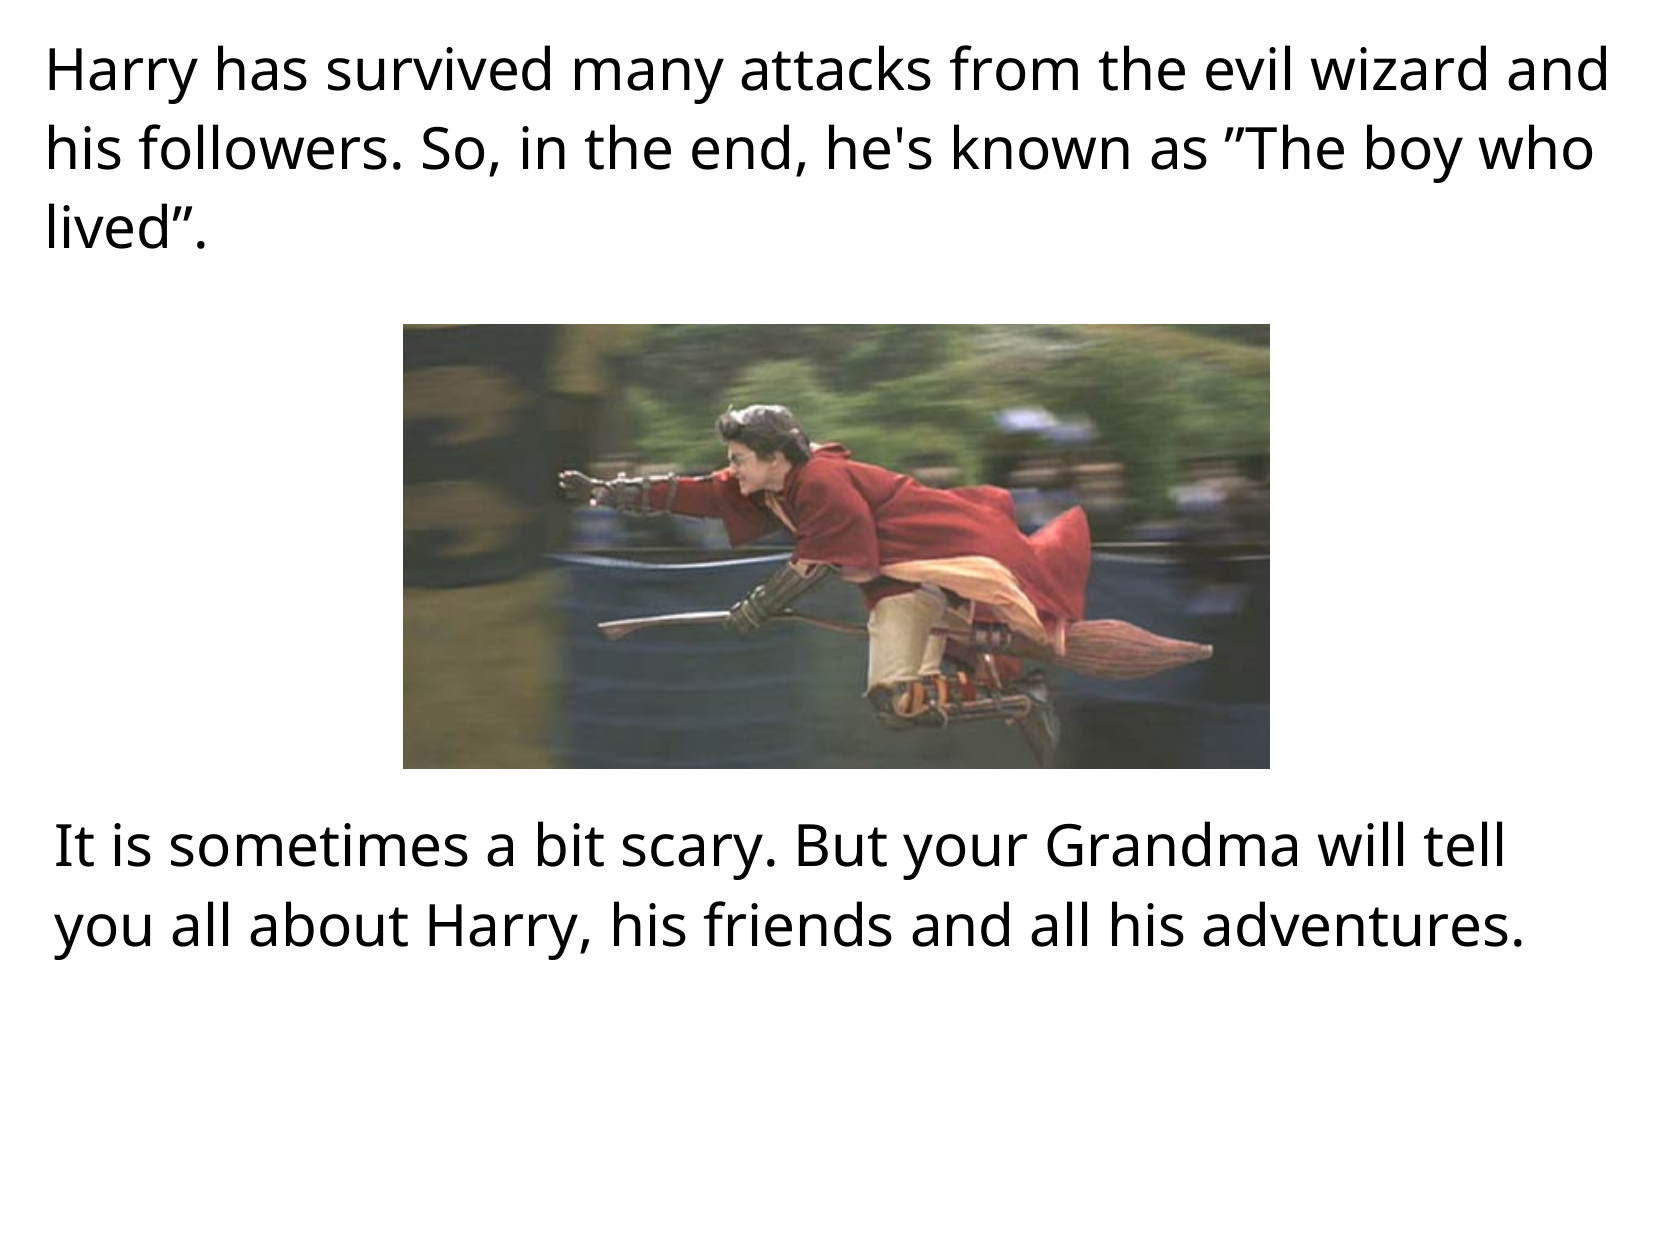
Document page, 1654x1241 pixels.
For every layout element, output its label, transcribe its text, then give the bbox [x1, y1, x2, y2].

text_box Harry has survived many attacks from the evil wizard and his followers. So, in the end, he's known as ”The boy who lived”. [29, 20, 1641, 293]
text_box It is sometimes a bit scary. But your Grandma will tell you all about Harry, his friends and all his adventures. [40, 797, 1559, 984]
picture [403, 324, 1270, 769]
